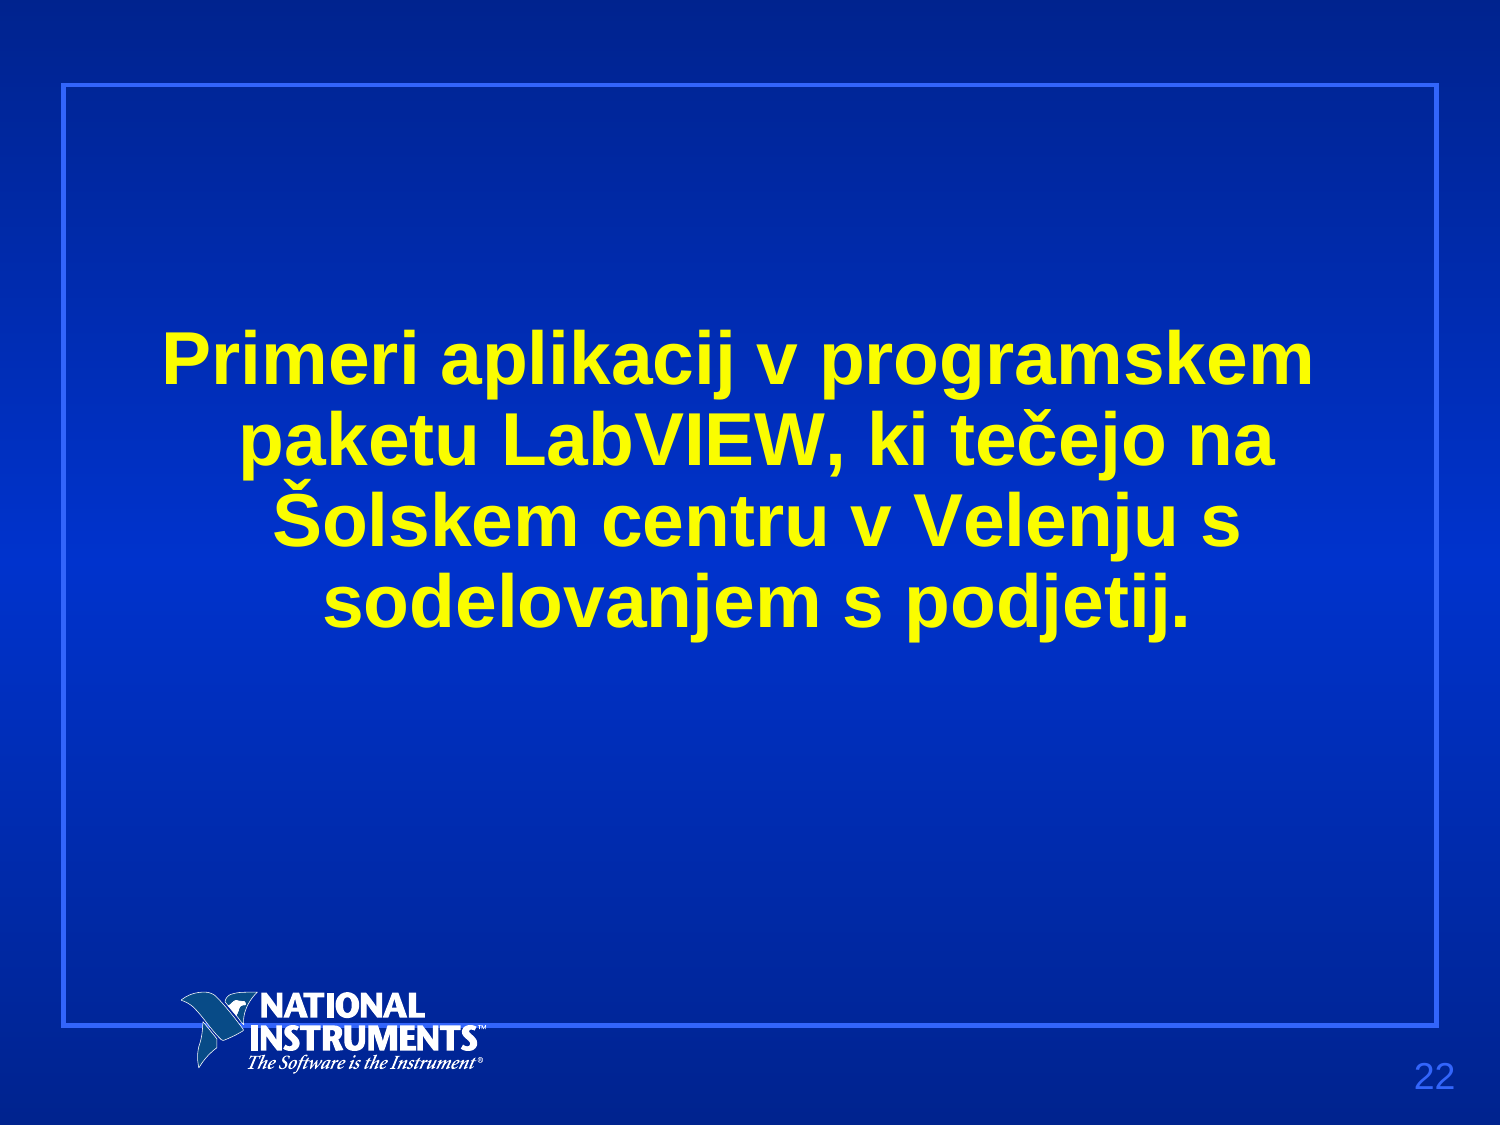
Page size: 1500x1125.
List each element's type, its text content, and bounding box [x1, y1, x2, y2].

list Primeri aplikacij v programskem paketu LabVIEW, ki tečejo na Šolskem centru v Velenju s sodelovanjem s podjetij. [105, 312, 1373, 988]
